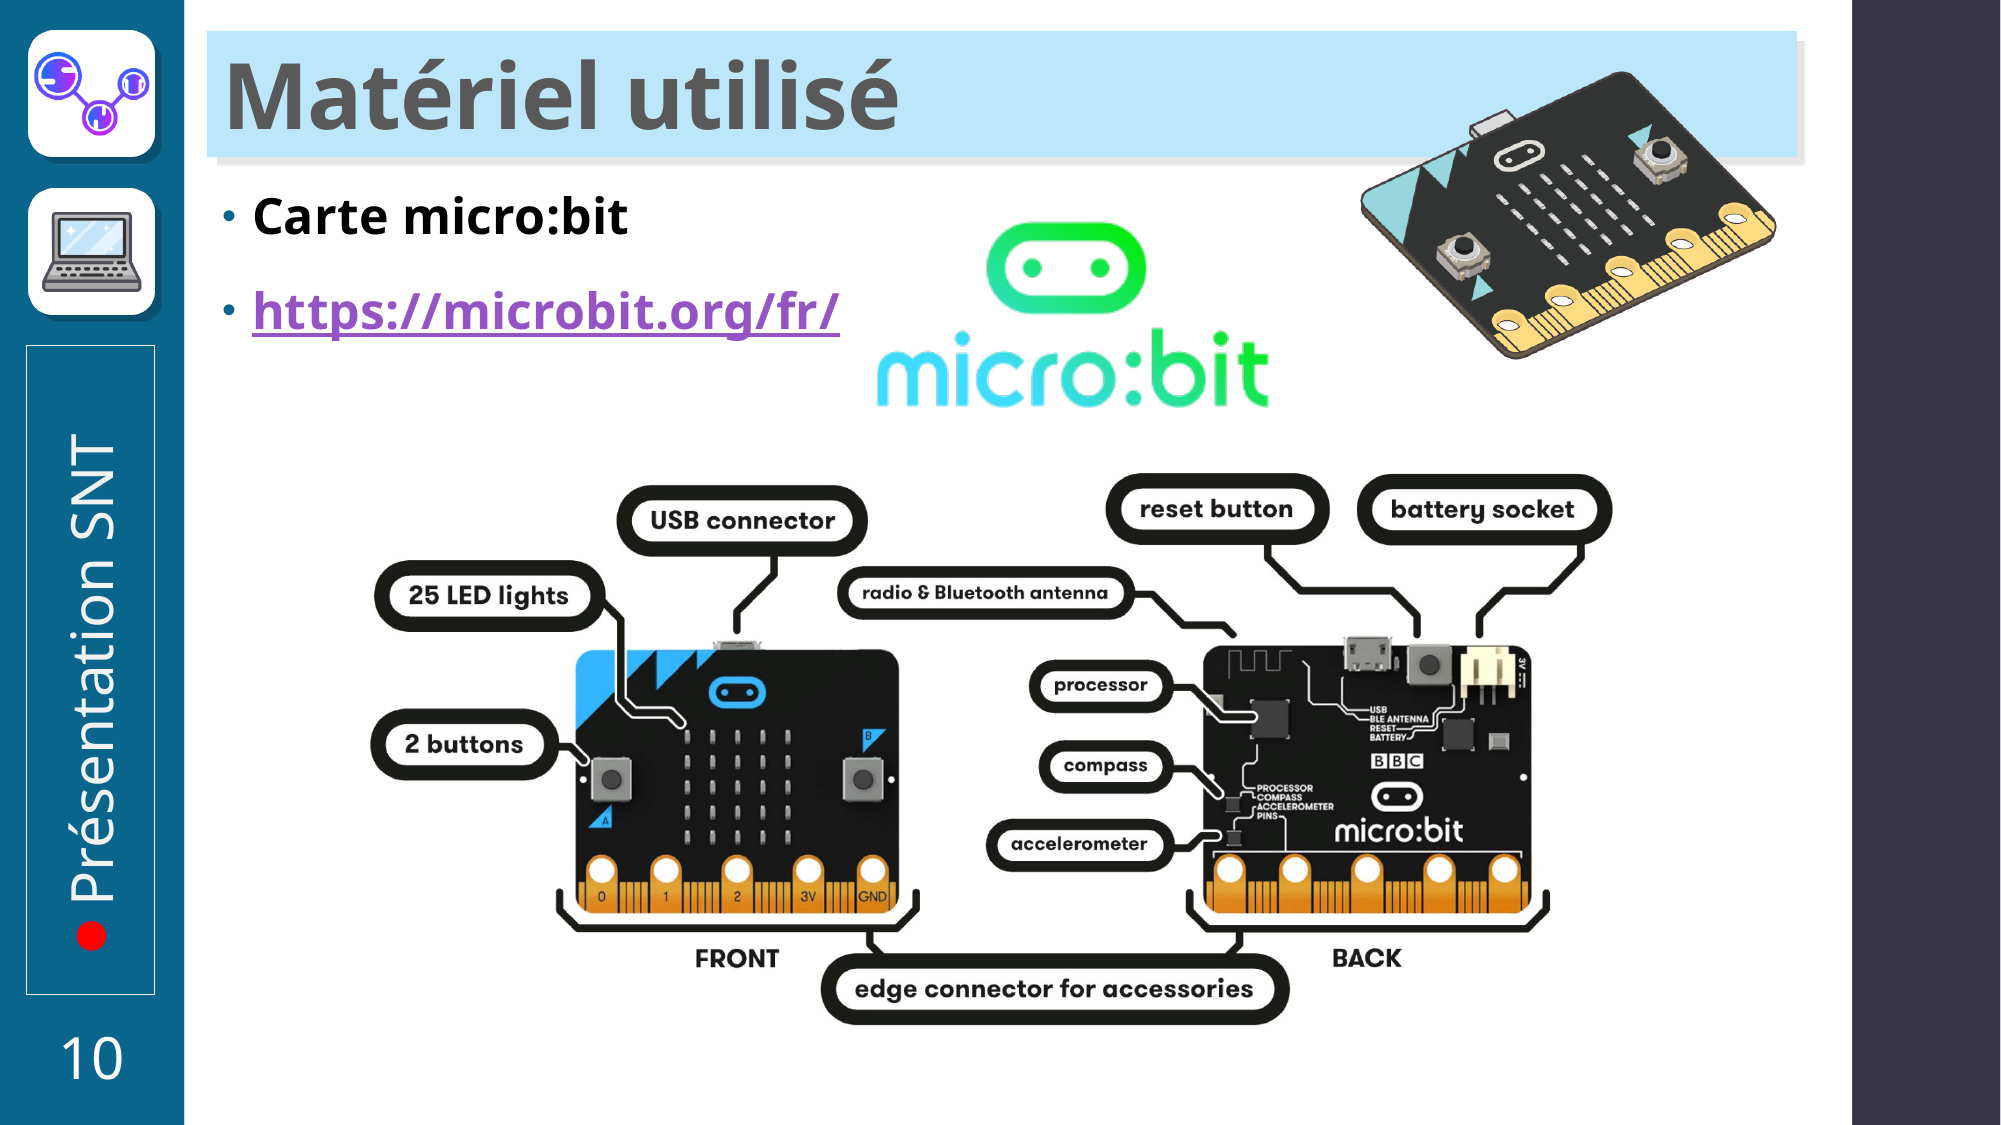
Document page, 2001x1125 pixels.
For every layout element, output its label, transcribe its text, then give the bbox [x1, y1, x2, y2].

picture [877, 219, 1270, 408]
list Carte micro:bit https://microbit.org/fr/ [206, 181, 1797, 1110]
footer Présentation SNT [26, 345, 155, 995]
picture [29, 189, 154, 314]
picture [29, 31, 154, 156]
title Matériel utilisé [206, 30, 1321, 157]
picture [352, 0, 1815, 1062]
slide_number <numéro> [28, 1012, 155, 1110]
